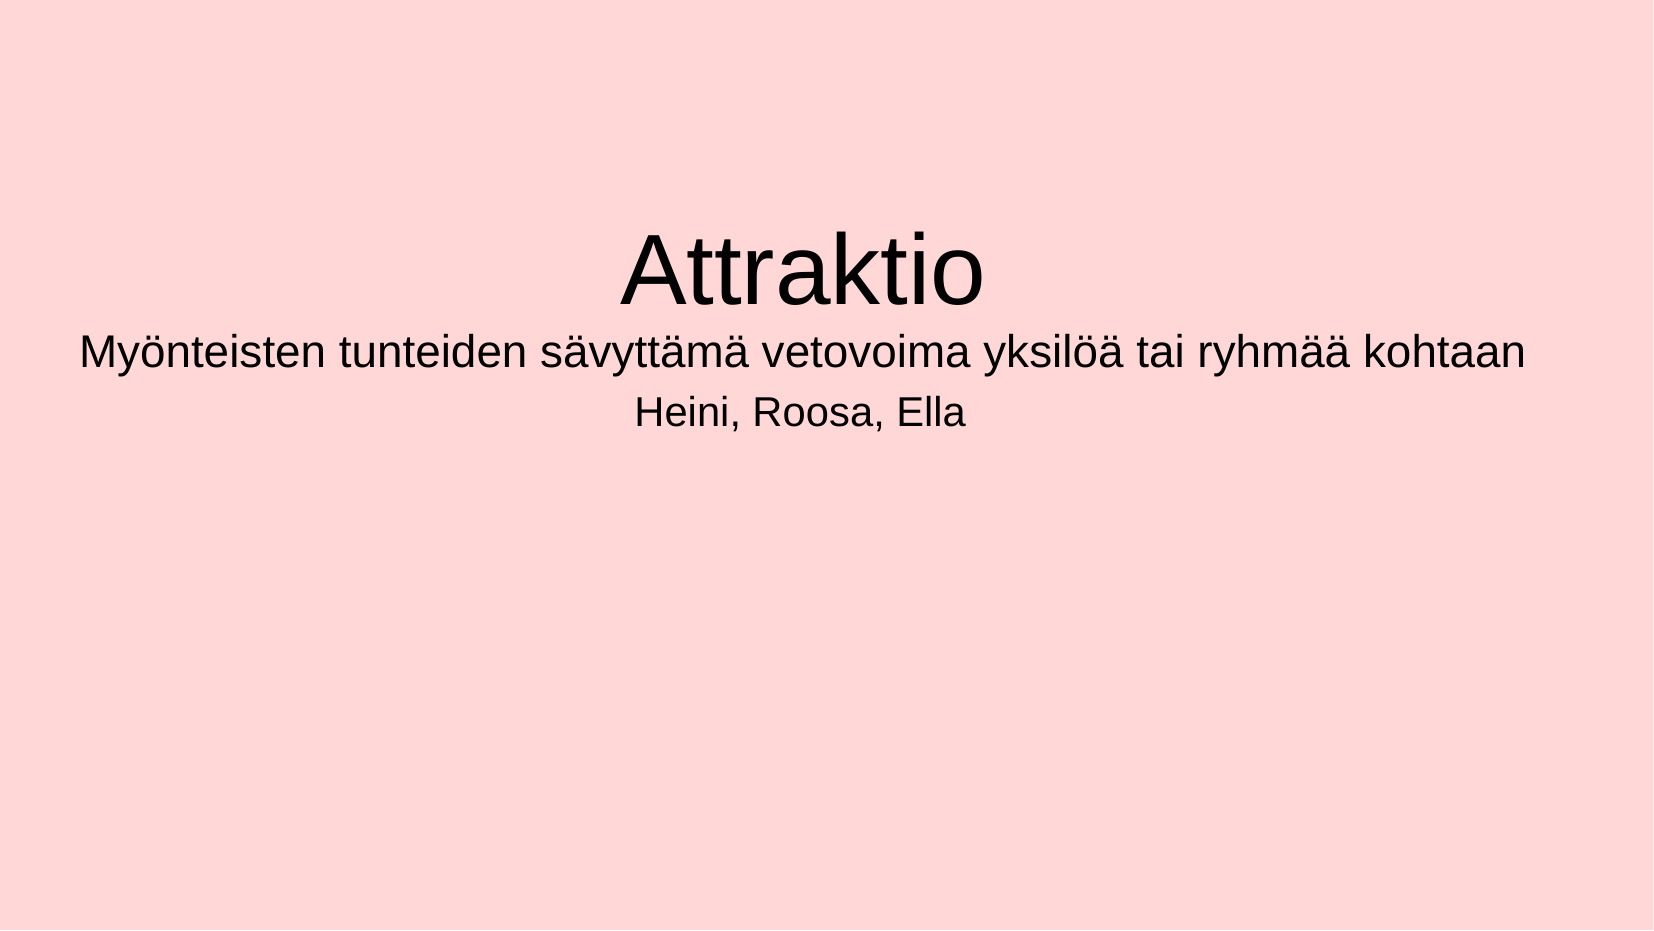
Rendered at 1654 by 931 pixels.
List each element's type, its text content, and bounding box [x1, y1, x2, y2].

subtitle Heini, Roosa, Ella [56, 141, 1545, 682]
